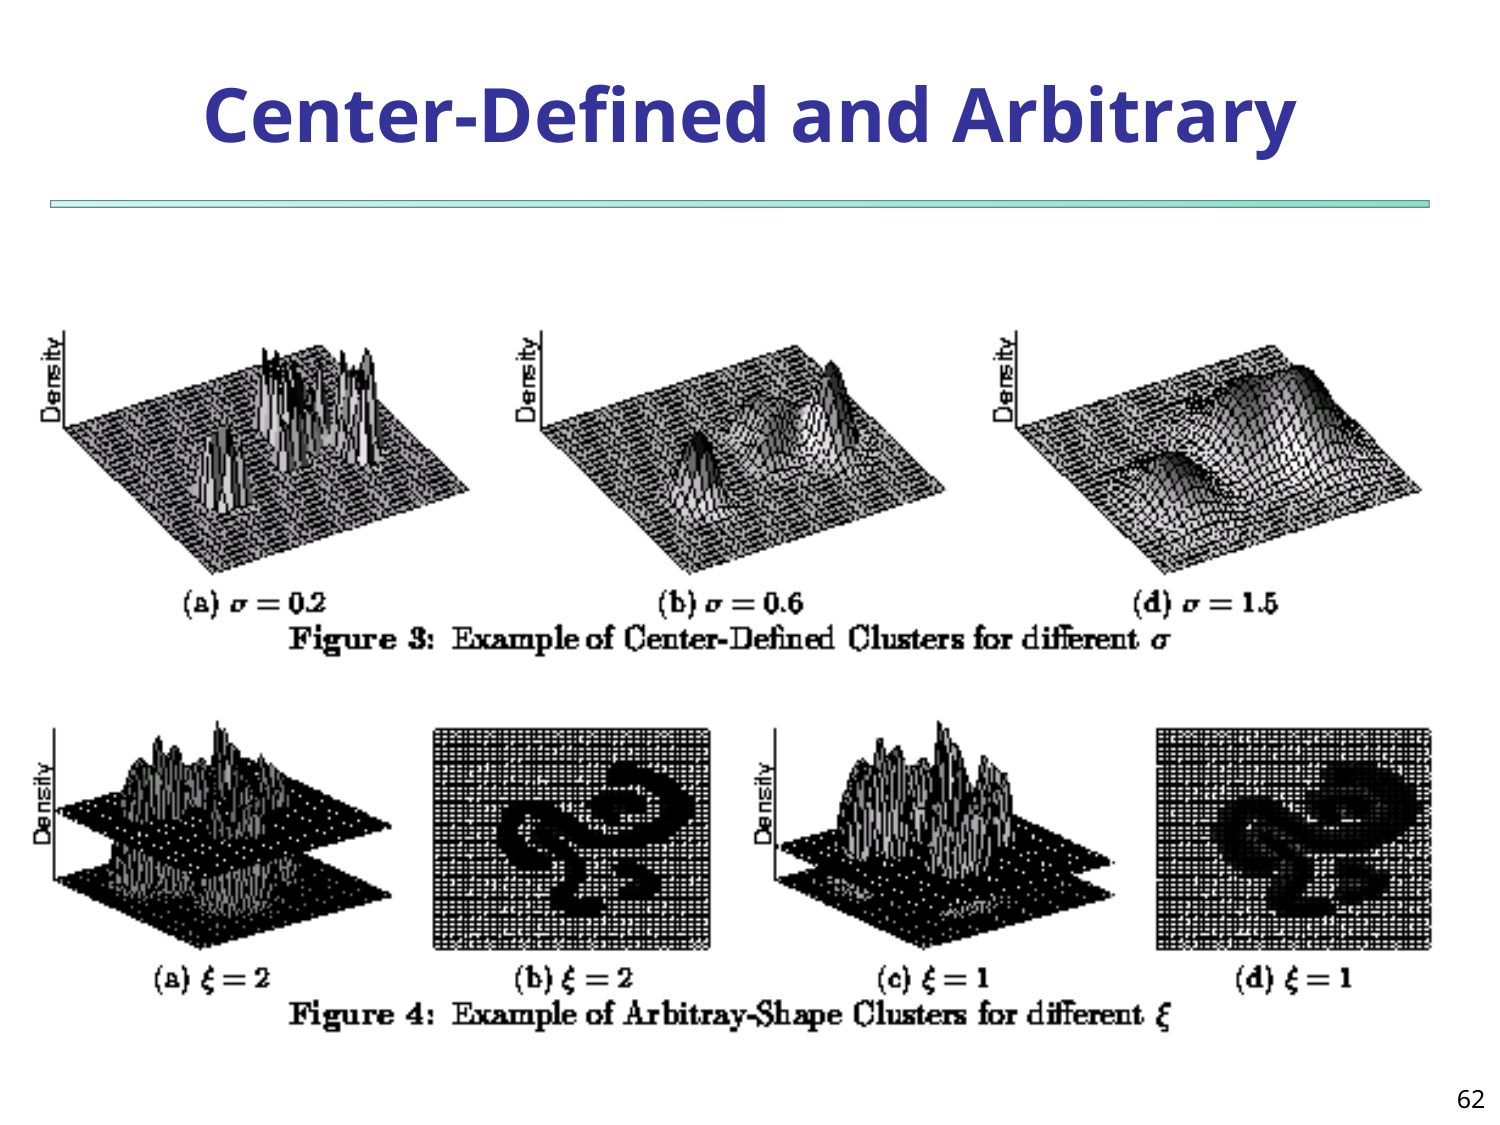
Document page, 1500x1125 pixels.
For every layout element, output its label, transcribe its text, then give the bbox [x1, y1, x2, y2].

title Center-Defined and Arbitrary [0, 59, 1500, 166]
picture [0, 262, 1476, 1040]
text_box 18 [1187, 1062, 1500, 1125]
